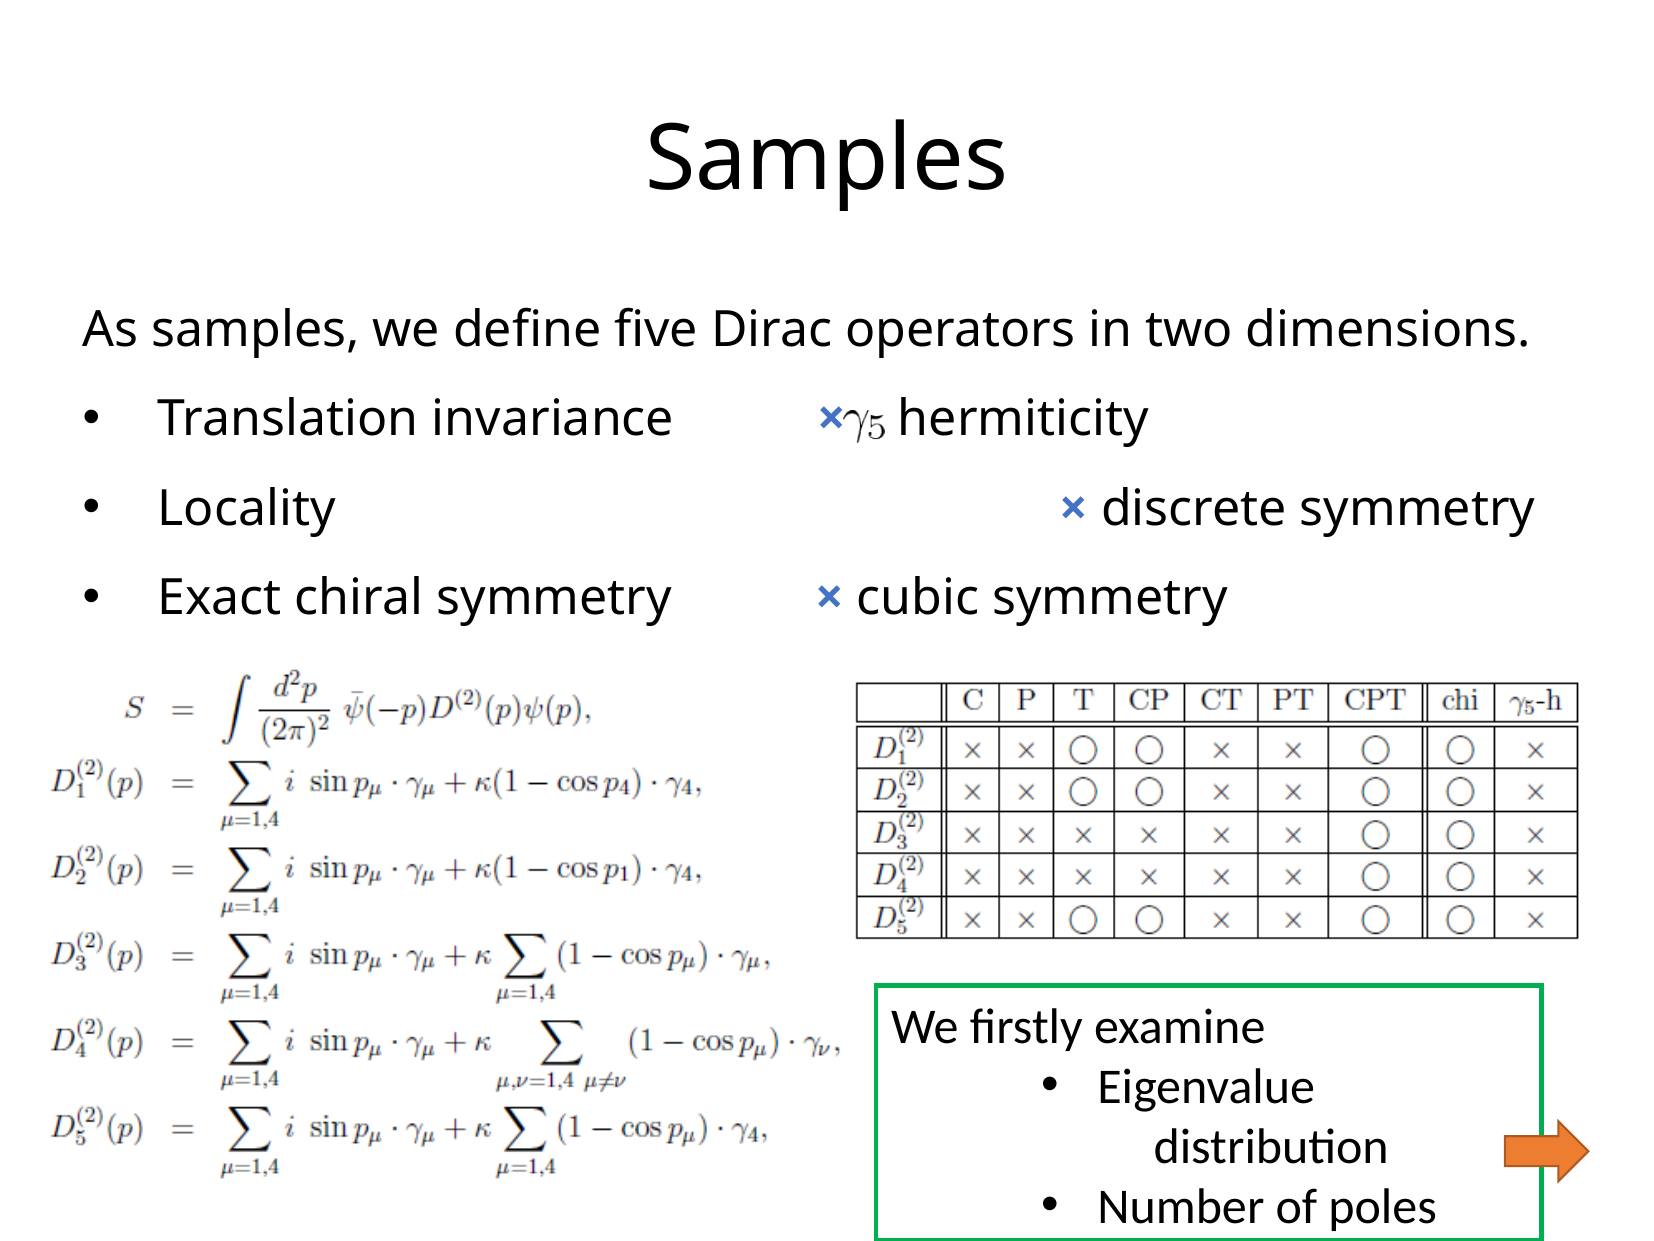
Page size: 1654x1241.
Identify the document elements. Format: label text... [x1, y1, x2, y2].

title Samples [82, 49, 1571, 257]
picture [843, 410, 885, 443]
list As samples, we define five Dirac operators in two dimensions. Translation invariance × hermiticity Locality × discrete symmetry Exact chiral symmetry × cubic symmetry [82, 296, 1604, 952]
text_box [1504, 1121, 1589, 1182]
text_box We firstly examine Eigenvalue distribution Number of poles [876, 985, 1542, 1183]
picture [40, 665, 1593, 1182]
